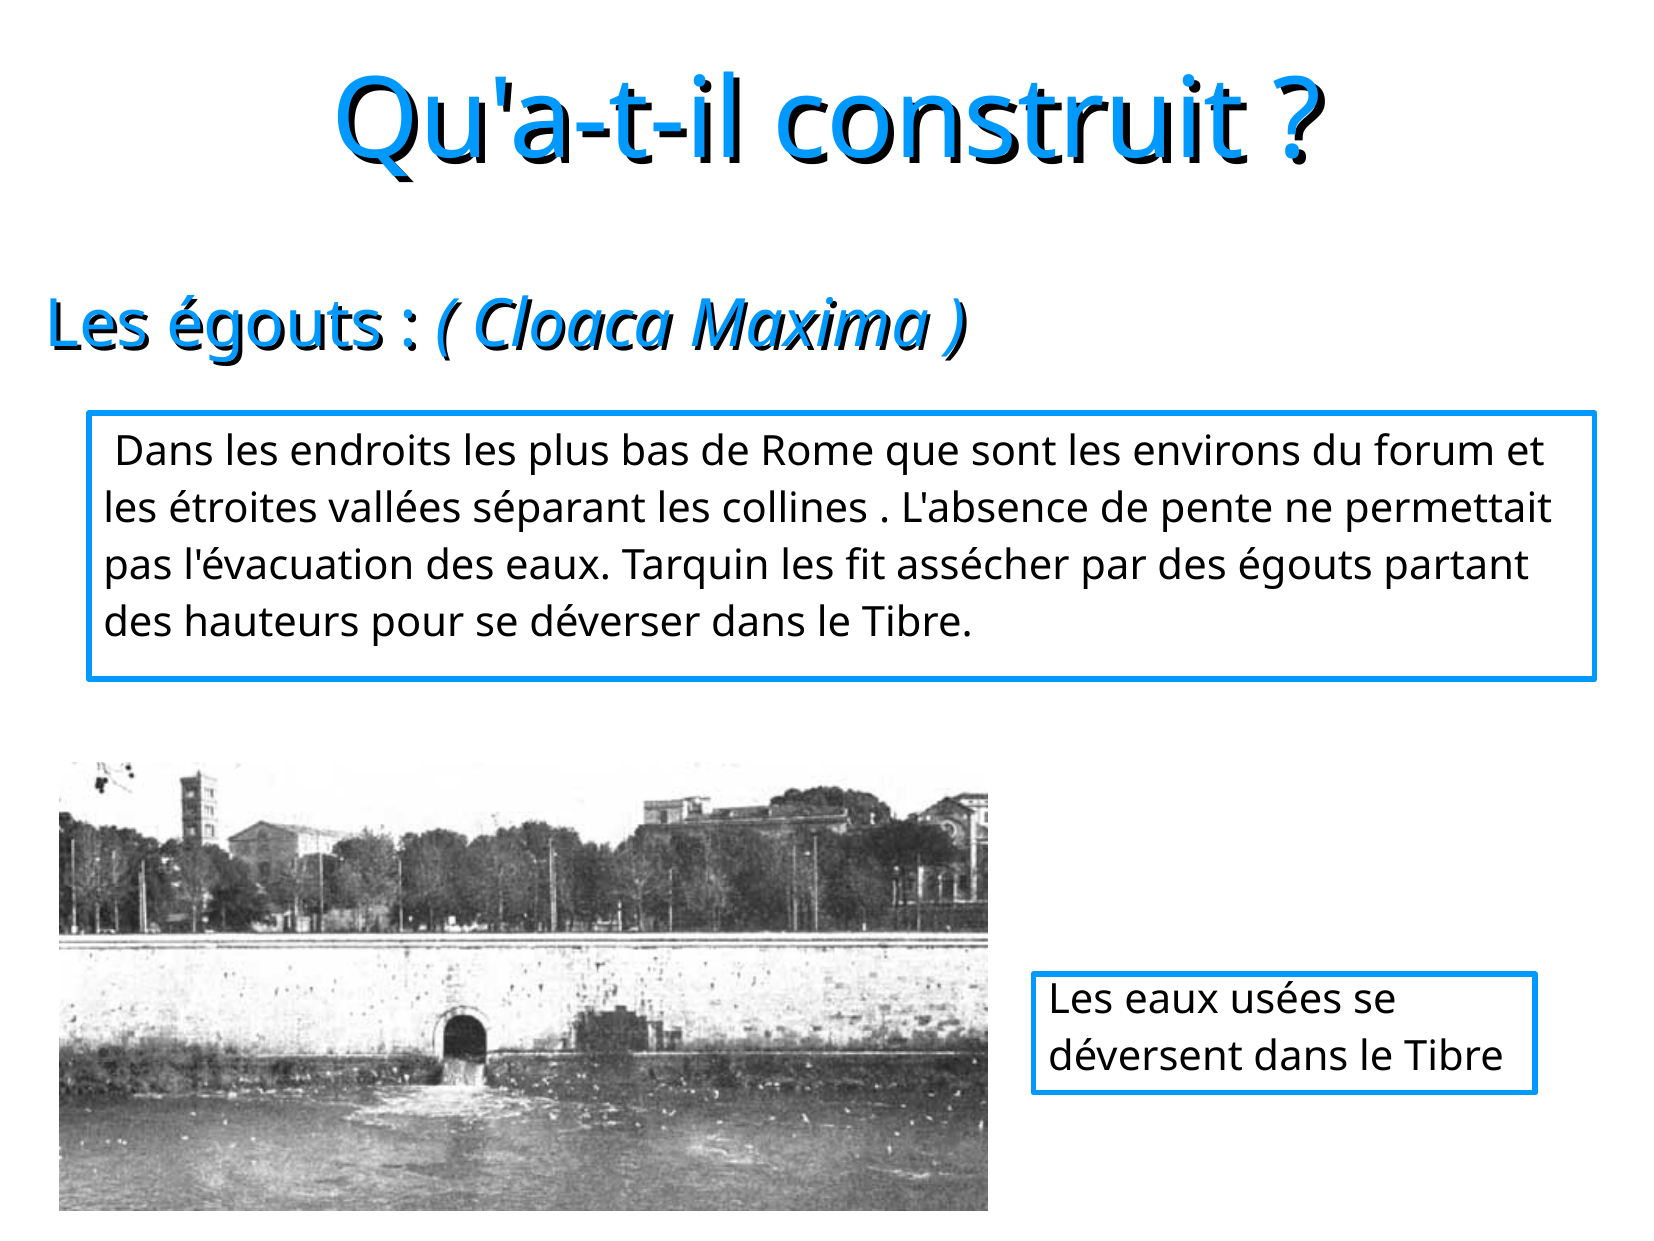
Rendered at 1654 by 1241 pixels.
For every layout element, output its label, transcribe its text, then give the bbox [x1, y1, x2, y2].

picture [59, 762, 988, 1211]
text_box Les égouts : ( Cloaca Maxima ) [29, 267, 1152, 376]
text_box Les eaux usées se déversent dans le Tibre [1036, 977, 1532, 1090]
text_box Dans les endroits les plus bas de Rome que sont les environs du forum et les étroites vallées séparant les collines . L'absence de pente ne permettait pas l'évacuation des eaux. Tarquin les fit assécher par des égouts partant des hauteurs pour se déverser dans le Tibre. [92, 416, 1592, 661]
text_box Les eaux usées se déversent dans le Tibre [1033, 961, 1565, 1093]
text_box Qu'a-t-il construit ? [206, 29, 1447, 202]
